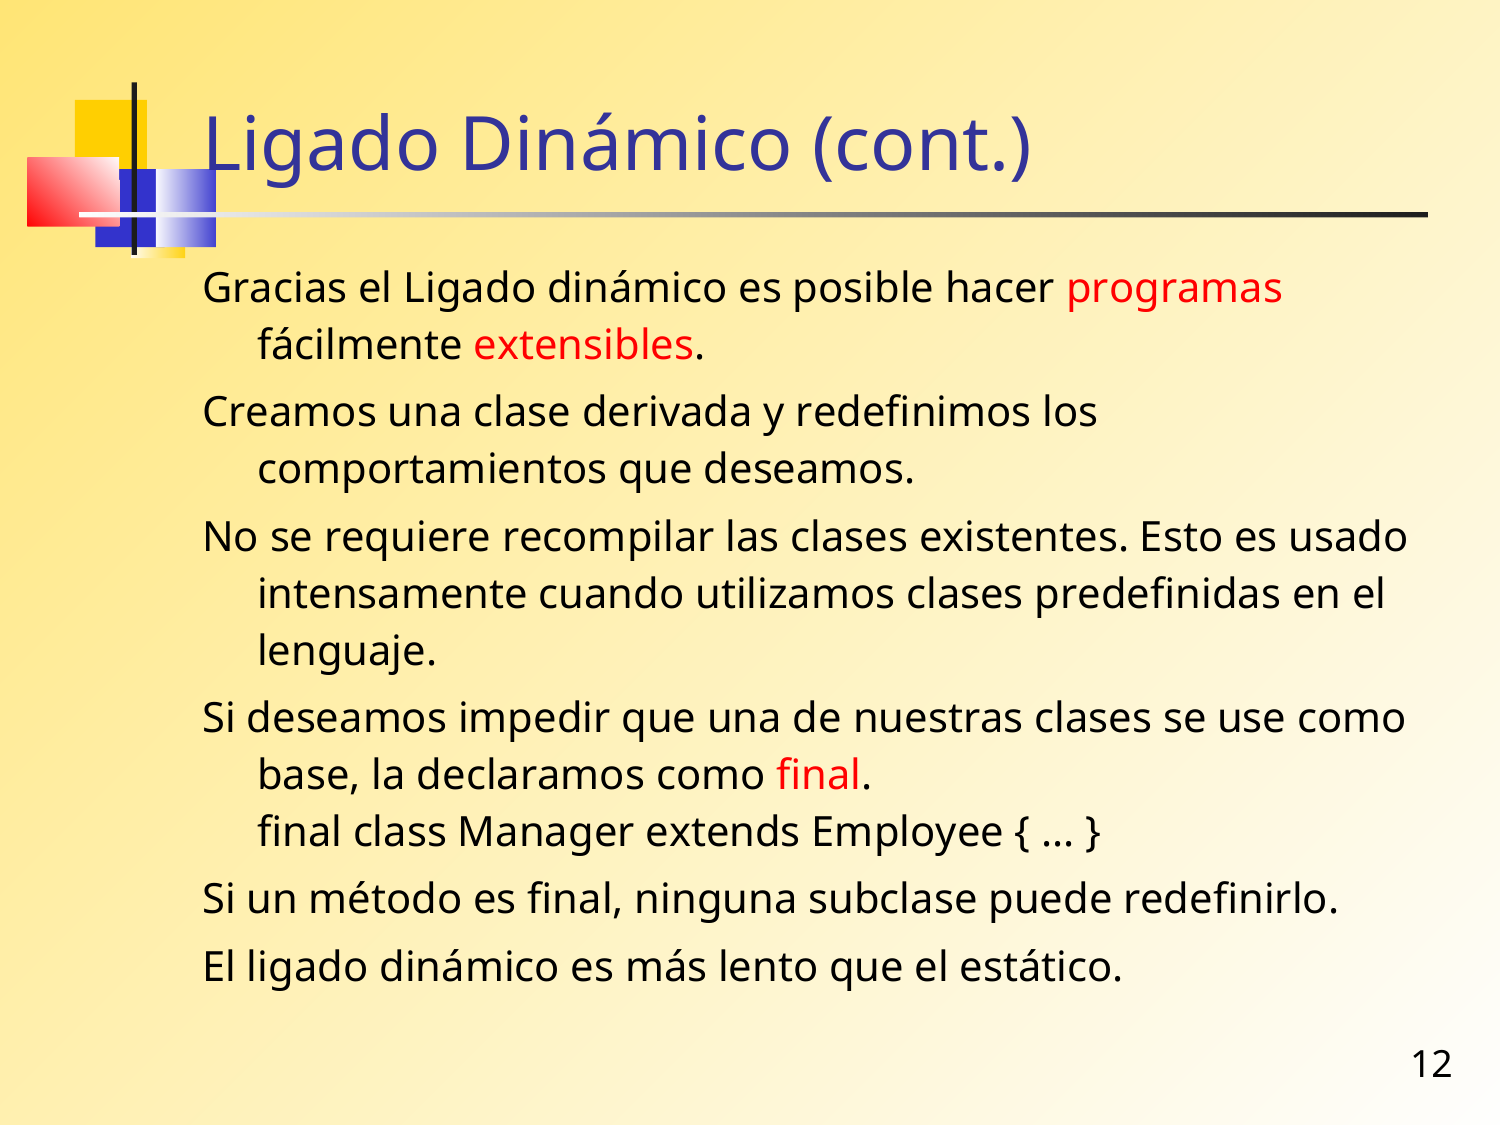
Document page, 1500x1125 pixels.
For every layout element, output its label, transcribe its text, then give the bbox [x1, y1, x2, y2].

title Ligado Dinámico (cont.)‏ [187, 37, 1466, 201]
list Gracias el Ligado dinámico es posible hacer programas fácilmente extensibles. Creamos una clase derivada y redefinimos los comportamientos que deseamos. No se requiere recompilar las clases existentes. Esto es usado intensamente cuando utilizamos clases predefinidas en el lenguaje. Si deseamos impedir que una de nuestras clases se use como base, la declaramos como final. final class Manager extends Employee { ... } Si un método es final, ninguna subclase puede redefinirlo. El ligado dinámico es más lento que el estático. [187, 249, 1463, 1013]
